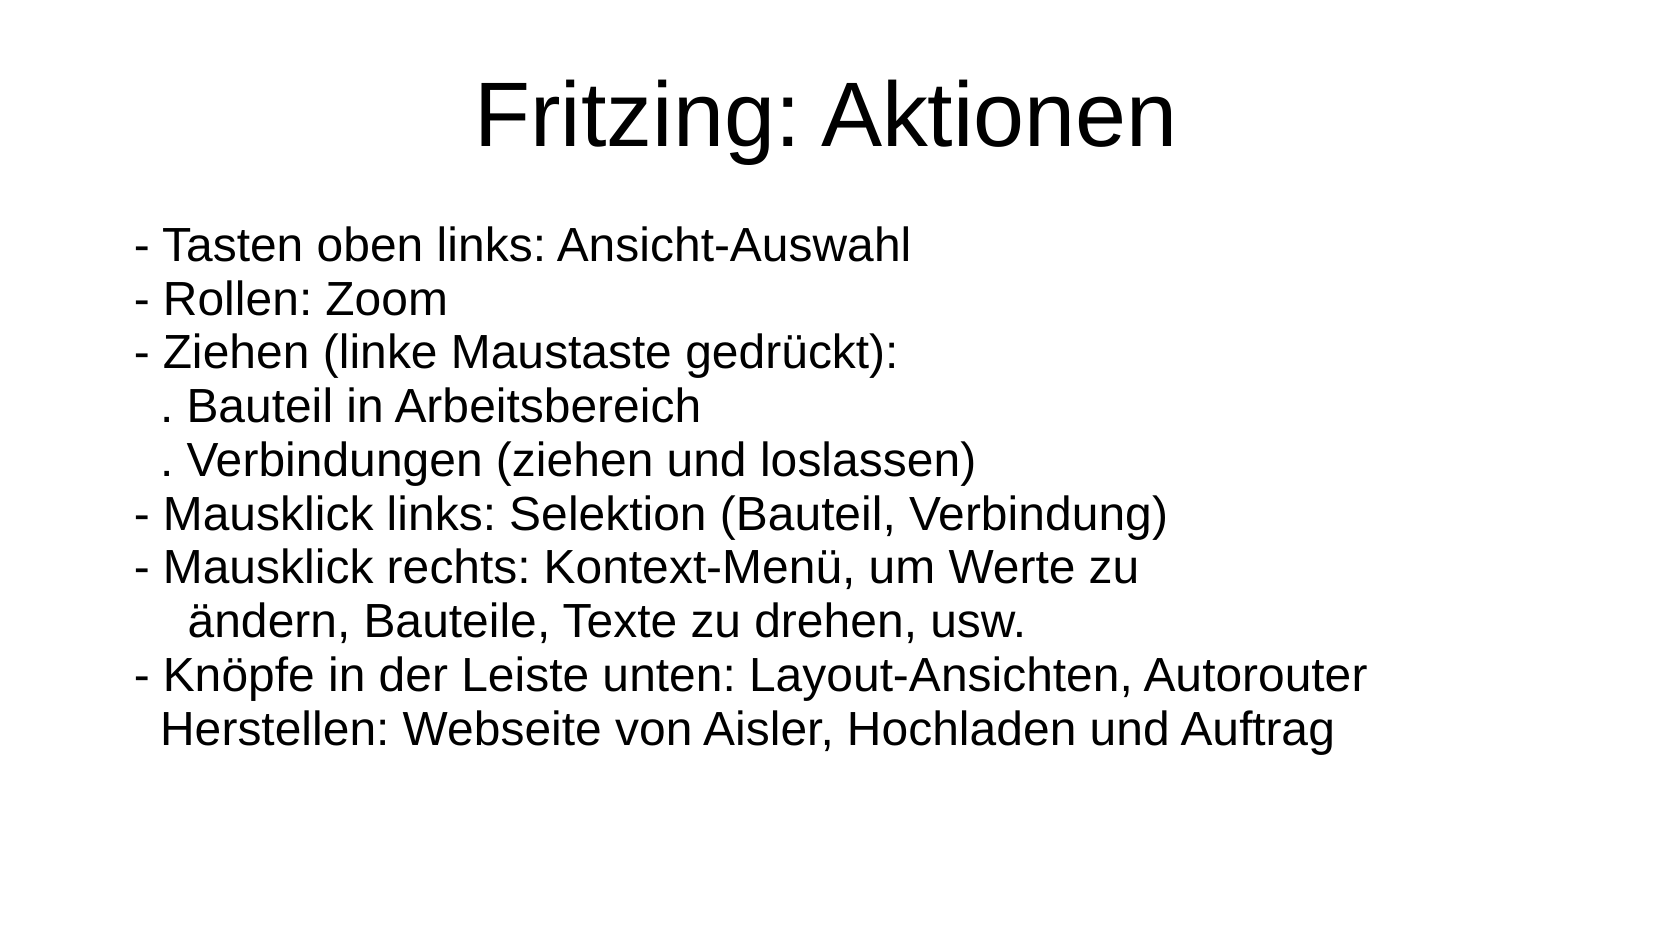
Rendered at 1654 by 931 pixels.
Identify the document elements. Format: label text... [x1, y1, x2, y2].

list - Tasten oben links: Ansicht-Auswahl - Rollen: Zoom - Ziehen (linke Maustaste gedrückt): . Bauteil in Arbeitsbereich . Verbindungen (ziehen und loslassen) - Mausklick links: Selektion (Bauteil, Verbindung) - Mausklick rechts: Kontext-Menü, um Werte zu ändern, Bauteile, Texte zu drehen, usw. - Knöpfe in der Leiste unten: Layout-Ansichten, Autorouter Herstellen: Webseite von Aisler, Hochladen und Auftrag [82, 217, 1571, 758]
title Fritzing: Aktionen [82, 37, 1571, 193]
